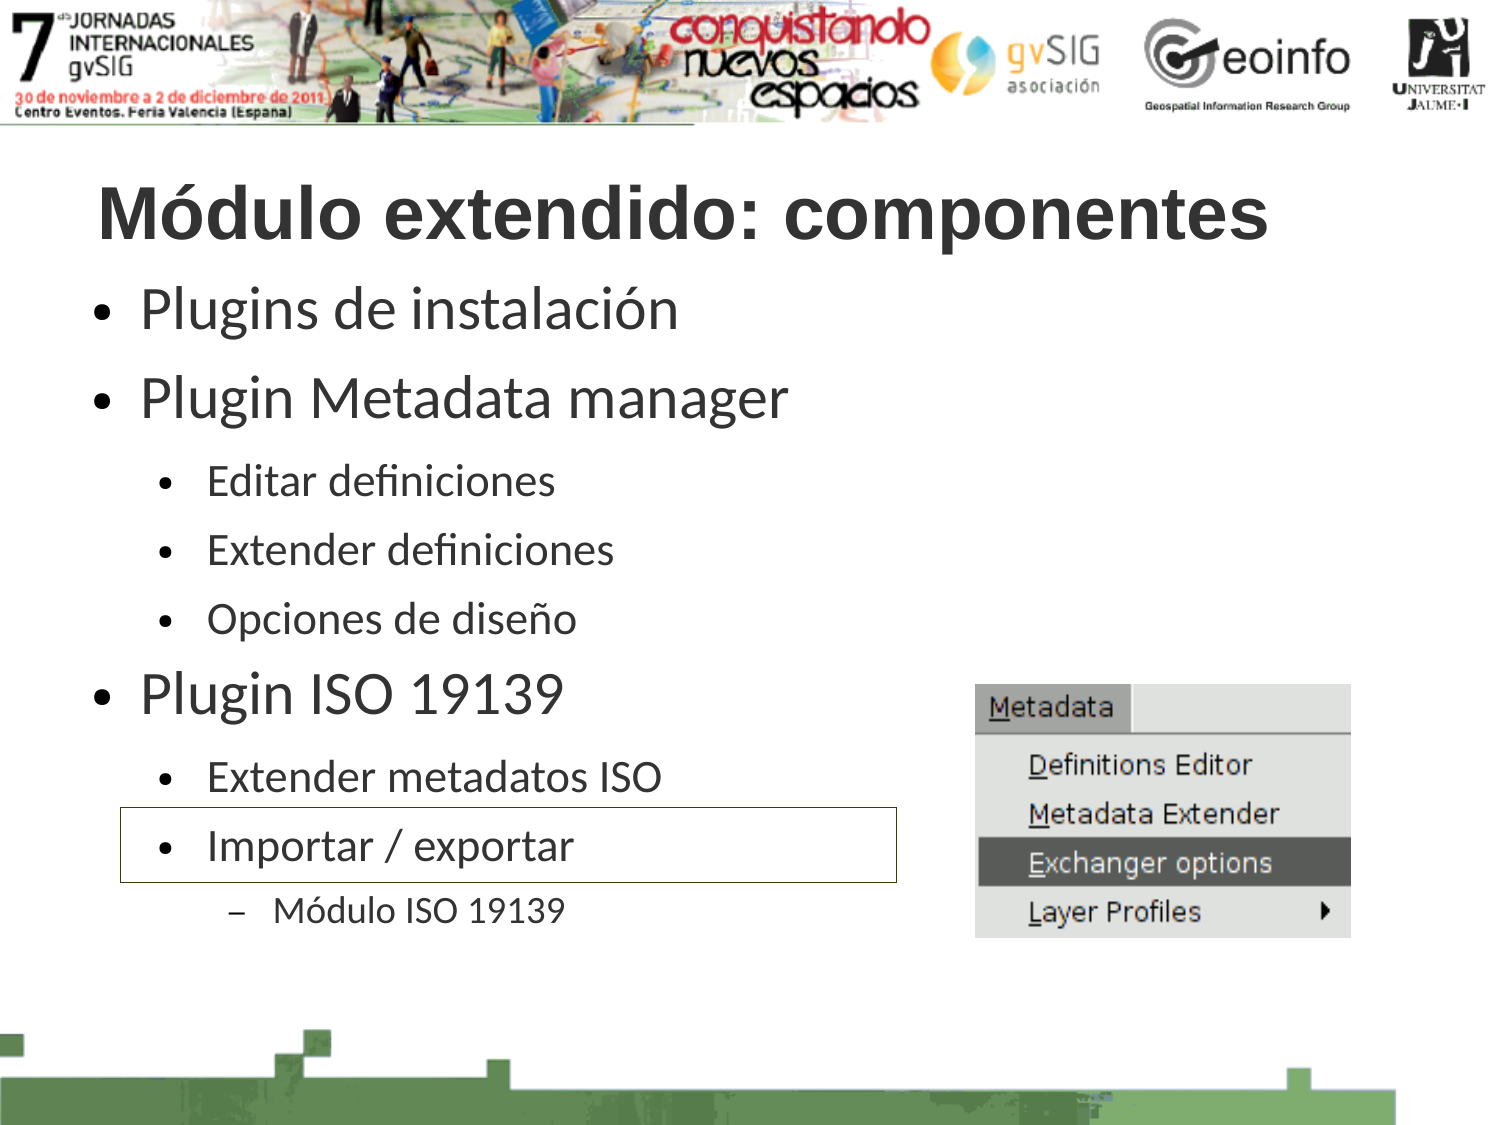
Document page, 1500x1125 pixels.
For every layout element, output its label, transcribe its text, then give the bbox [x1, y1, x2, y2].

list Plugins de instalación Plugin Metadata manager Editar definiciones Extender definiciones Opciones de diseño Plugin ISO 19139 Extender metadatos ISO Importar / exportar Módulo ISO 19139 [75, 282, 1351, 938]
title Módulo extendido: componentes [97, 155, 1401, 273]
picture [0, 0, 1500, 1125]
